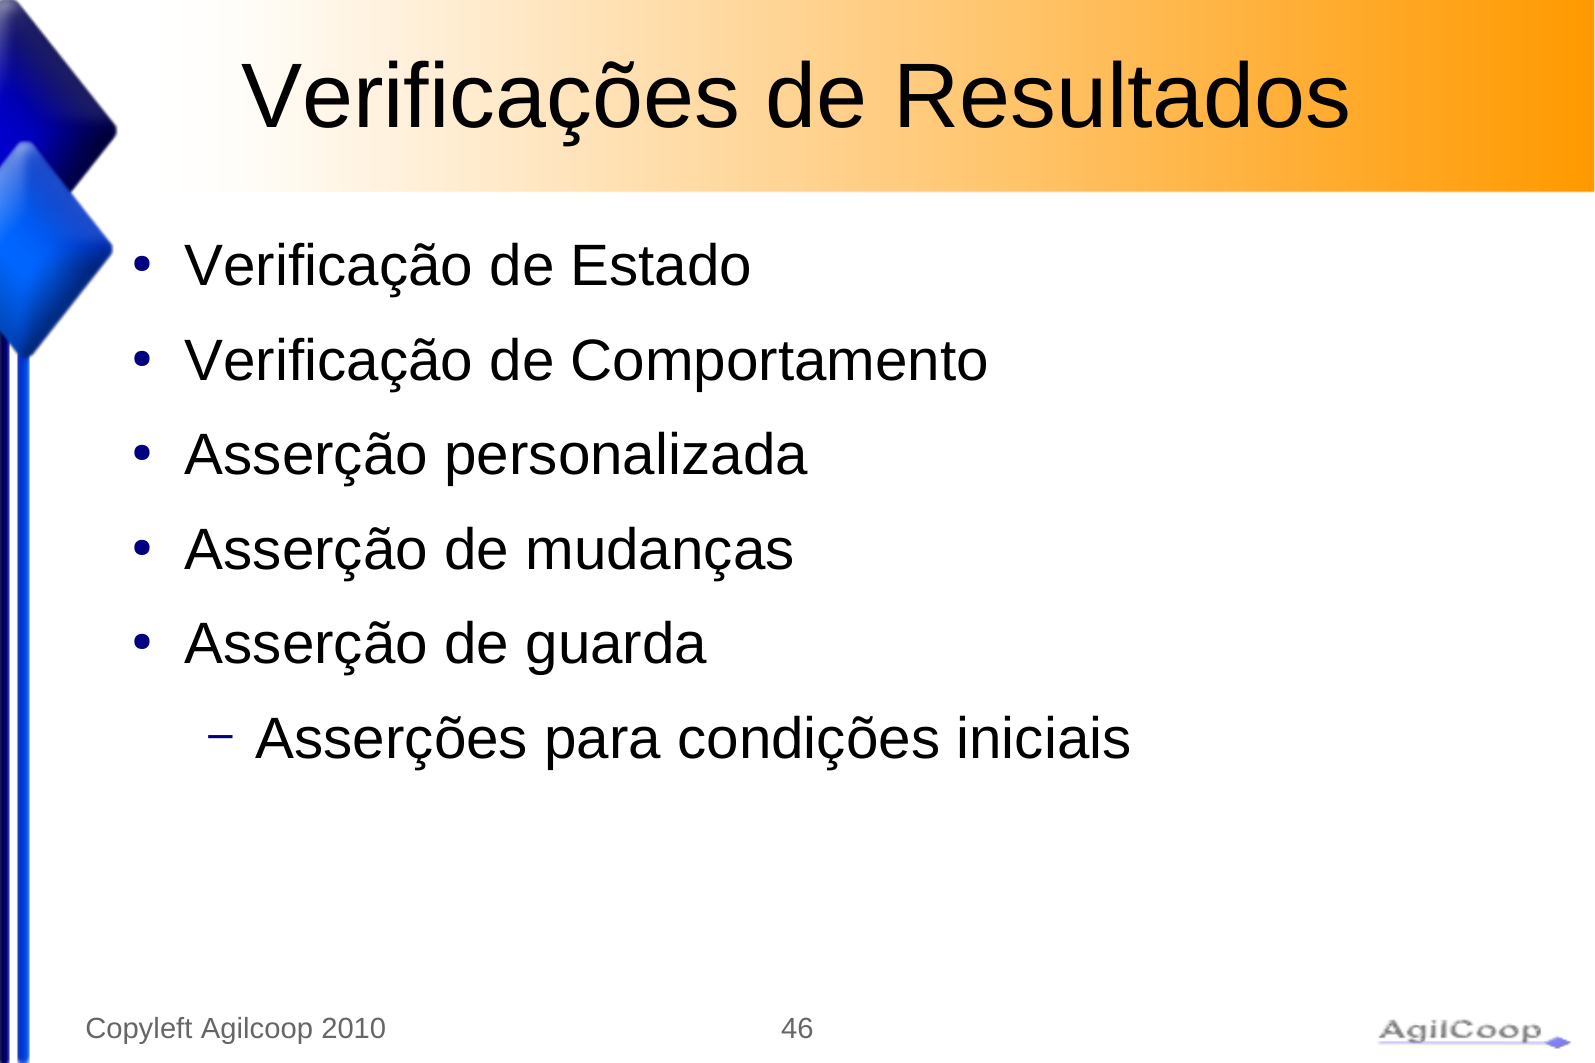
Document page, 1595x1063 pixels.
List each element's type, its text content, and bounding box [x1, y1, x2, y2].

picture [0, 0, 1595, 1063]
list Verificação de Estado Verificação de Comportamento Asserção personalizada Asserção de mudanças Asserção de guarda Asserções para condições iniciais [113, 232, 1549, 962]
title Verificações de Resultados [79, 6, 1515, 185]
